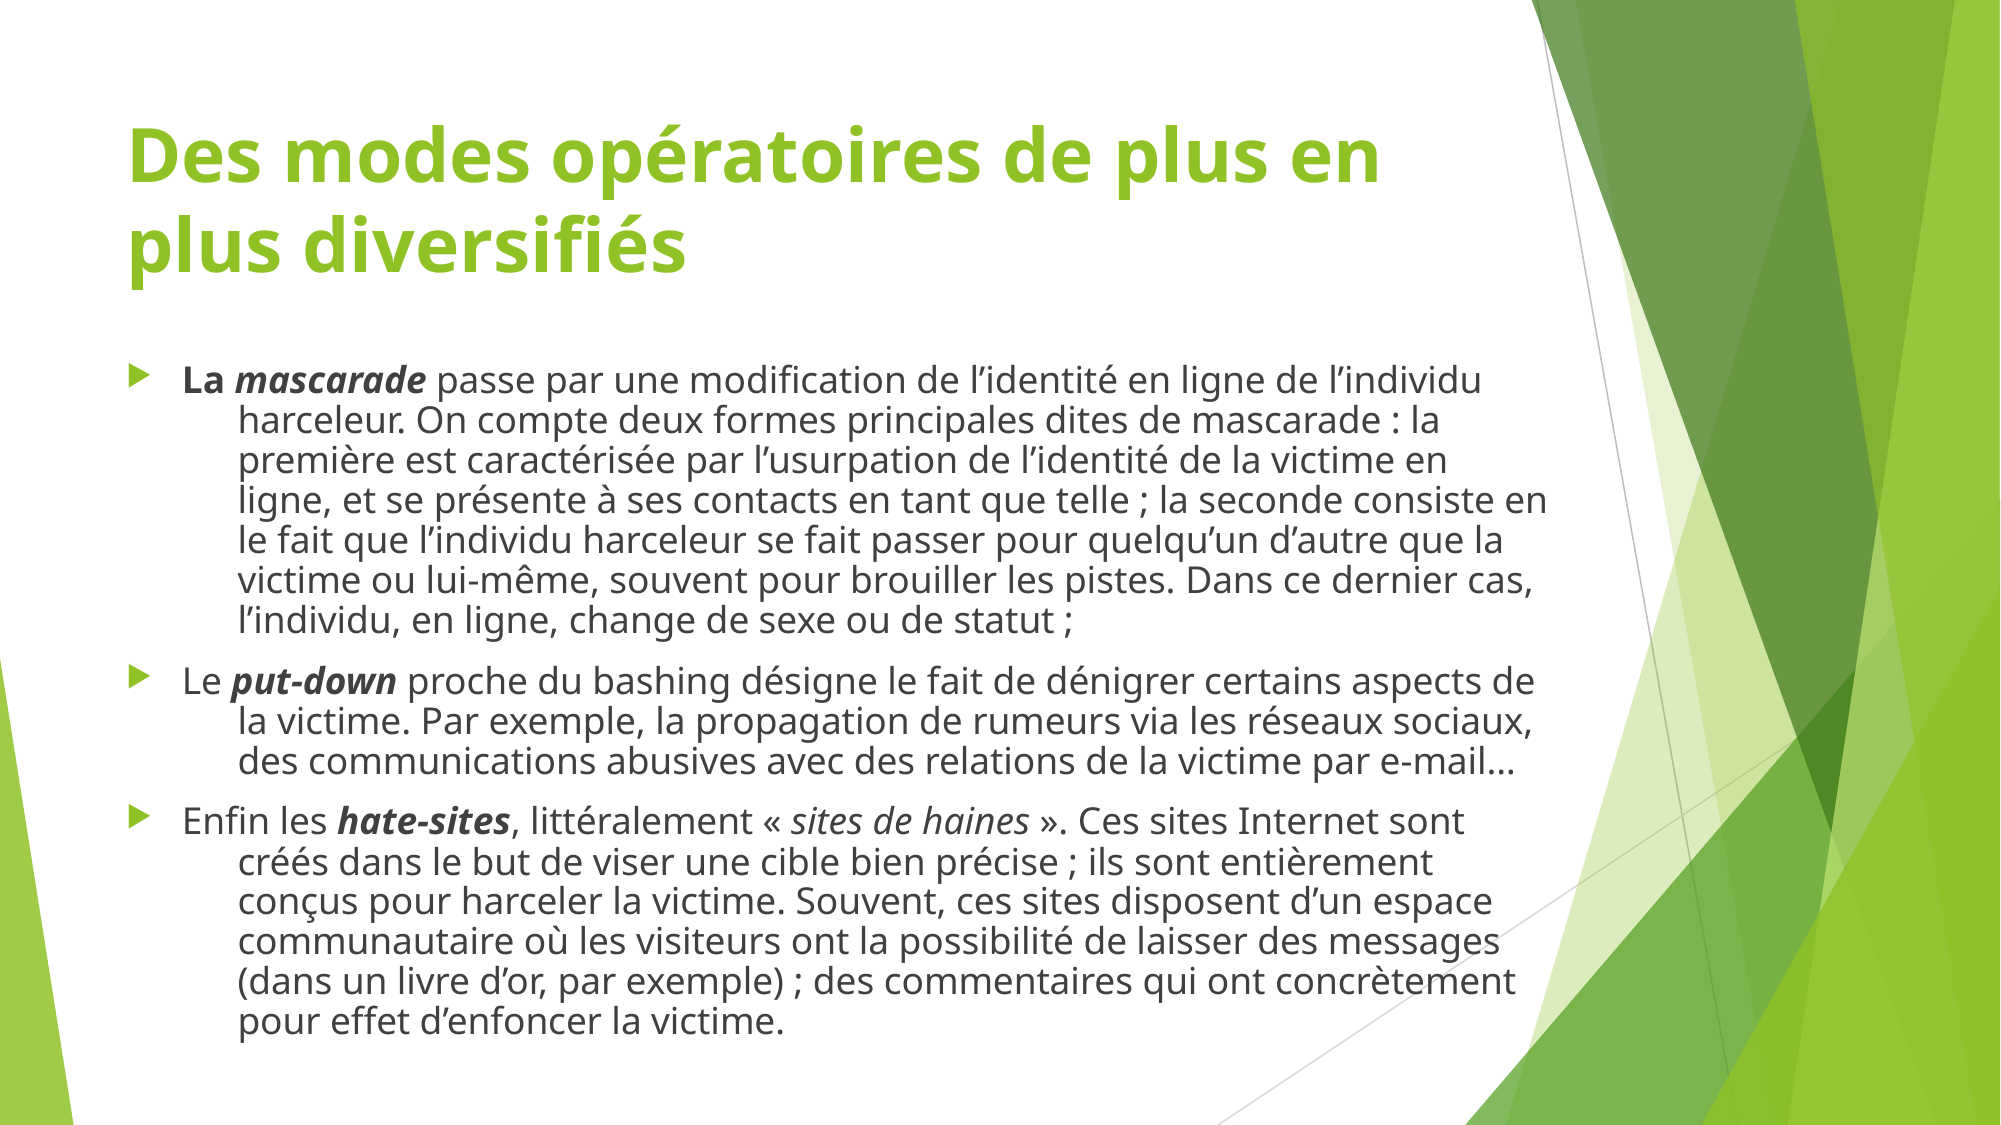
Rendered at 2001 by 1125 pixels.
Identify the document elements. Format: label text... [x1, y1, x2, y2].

title Des modes opératoires de plus en plus diversifiés [111, 99, 1522, 317]
list La mascarade passe par une modification de l’identité en ligne de l’individu harceleur. On compte deux formes principales dites de mascarade : la première est caractérisée par l’usurpation de l’identité de la victime en ligne, et se présente à ses contacts en tant que telle ; la seconde consiste en le fait que l’individu harceleur se fait passer pour quelqu’un d’autre que la victime ou lui-même, souvent pour brouiller les pistes. Dans ce dernier cas, l’individu, en ligne, change de sexe ou de statut ; Le put-down proche du bashing désigne le fait de dénigrer certains aspects de la victime. Par exemple, la propagation de rumeurs via les réseaux sociaux, des communications abusives avec des relations de la victime par e-mail… Enfin les hate-sites, littéralement « sites de haines ». Ces sites Internet sont créés dans le but de viser une cible bien précise ; ils sont entièrement conçus pour harceler la victime. Souvent, ces sites disposent d’un espace communautaire où les visiteurs ont la possibilité de laisser des messages (dans un livre d’or, par exemple) ; des commentaires qui ont concrètement pour effet d’enfoncer la victime. [111, 354, 1564, 1091]
